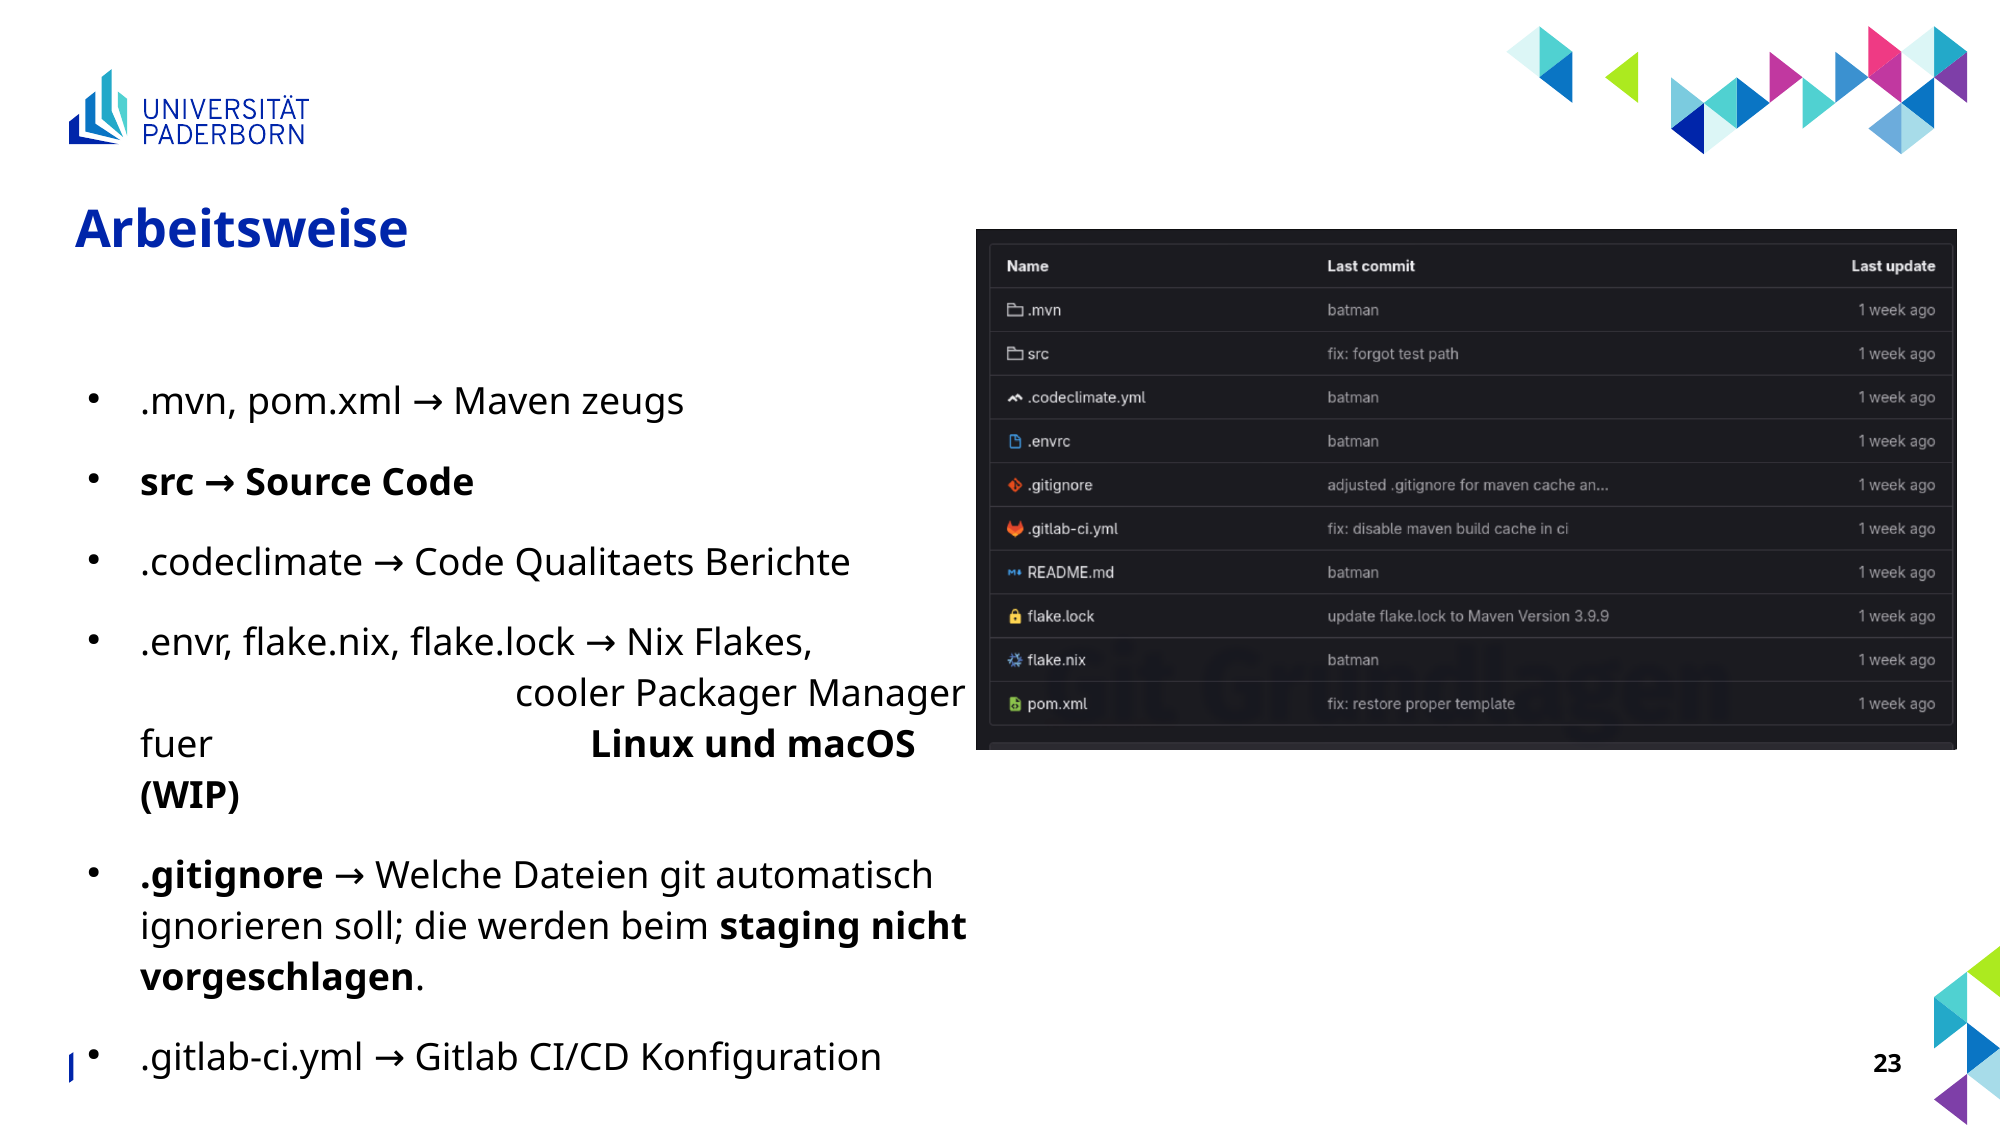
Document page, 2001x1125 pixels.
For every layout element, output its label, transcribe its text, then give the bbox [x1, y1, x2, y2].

list .mvn, pom.xml → Maven zeugs src → Source Code .codeclimate → Code Qualitaets Berichte .envr, flake.nix, flake.lock → Nix Flakes, cooler Packager Manager fuer Linux und macOS (WIP) .gitignore → Welche Dateien git automatisch ignorieren soll; die werden beim staging nicht vorgeschlagen. .gitlab-ci.yml → Gitlab CI/CD Konfiguration [69, 371, 976, 998]
title Arbeitsweise [75, 195, 1937, 338]
picture [975, 228, 1957, 751]
